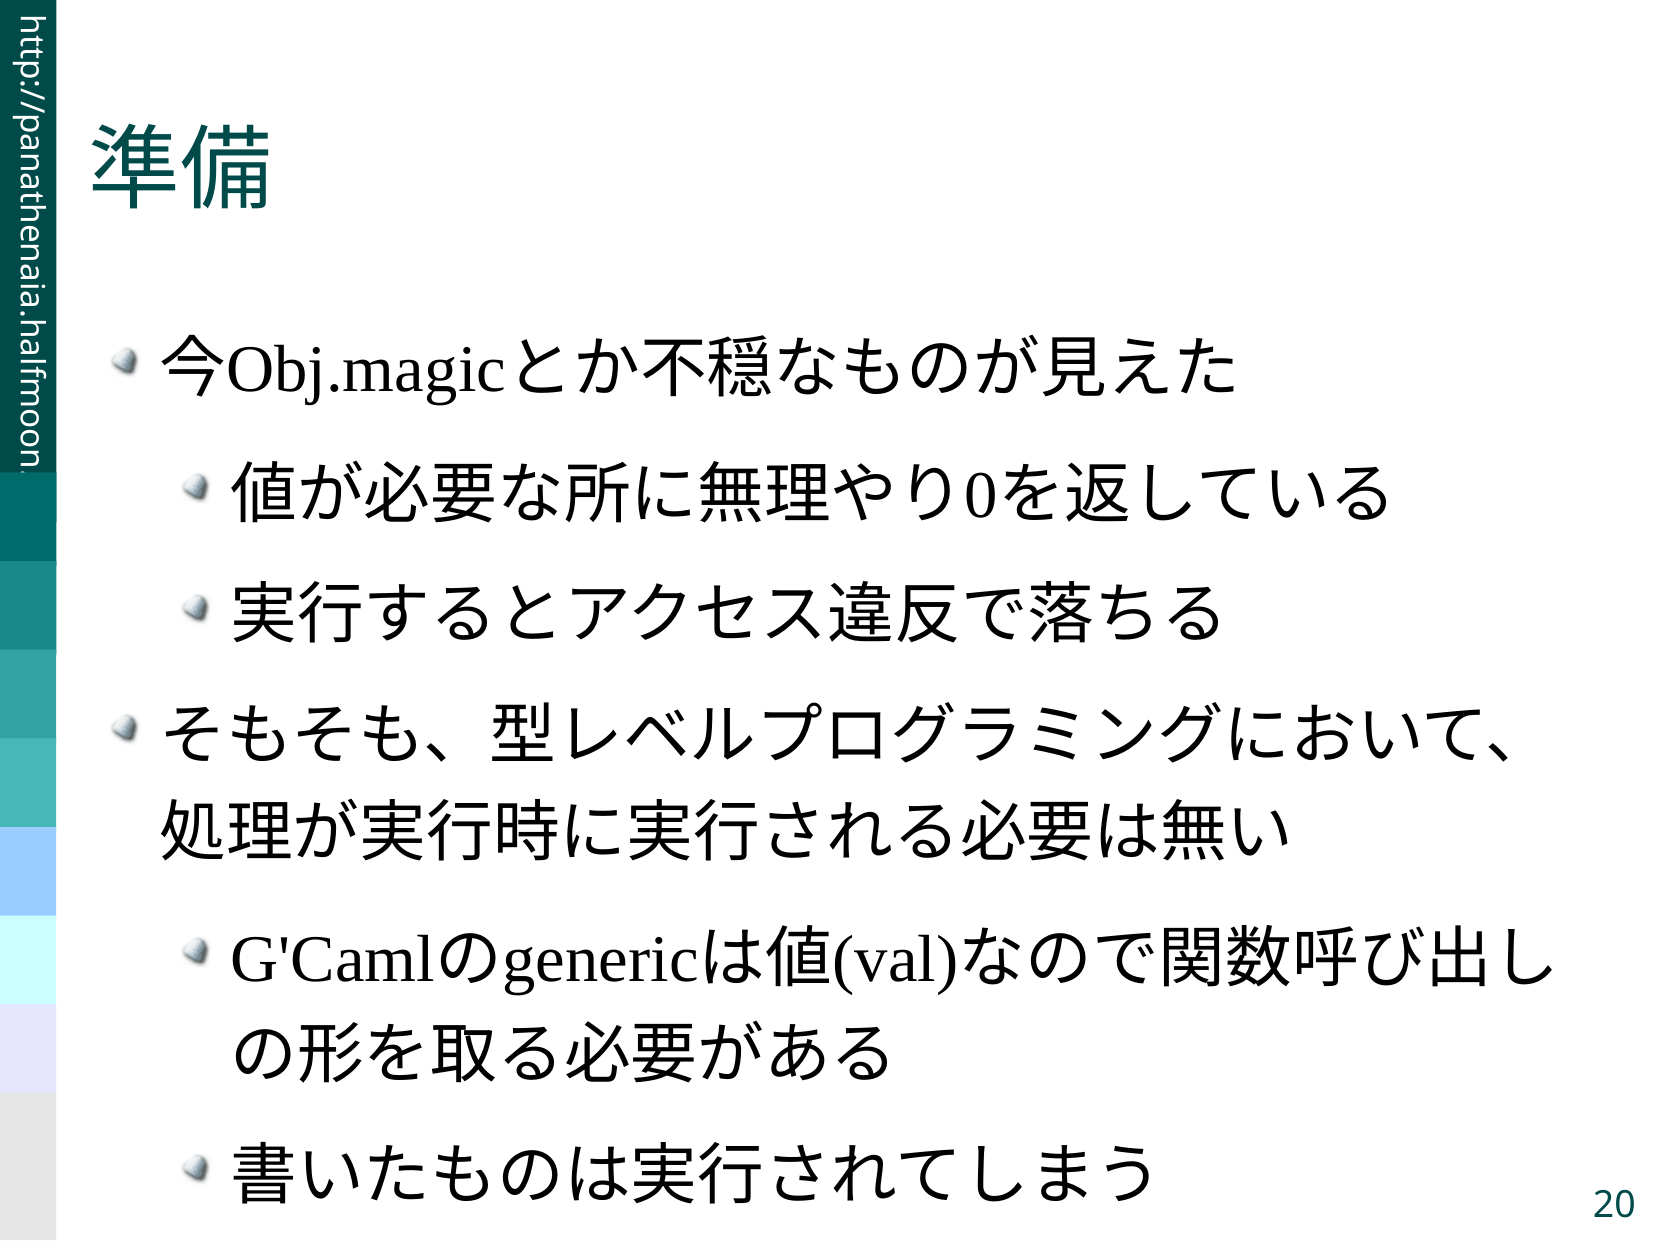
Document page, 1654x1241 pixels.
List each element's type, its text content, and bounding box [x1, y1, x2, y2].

list 今Obj.magicとか不穏なものが見えた 値が必要な所に無理やり0を返している 実行するとアクセス違反で落ちる そもそも、型レベルプログラミングにおいて、処理が実行時に実行される必要は無い G'Camlのgenericは値(val)なので関数呼び出しの形を取る必要がある 書いたものは実行されてしまう 実行時にも実行されるのでは型レベルプログラミングの意味が薄れる [88, 313, 1577, 1162]
title 準備 [88, 57, 1577, 265]
picture [177, 1162, 214, 1185]
